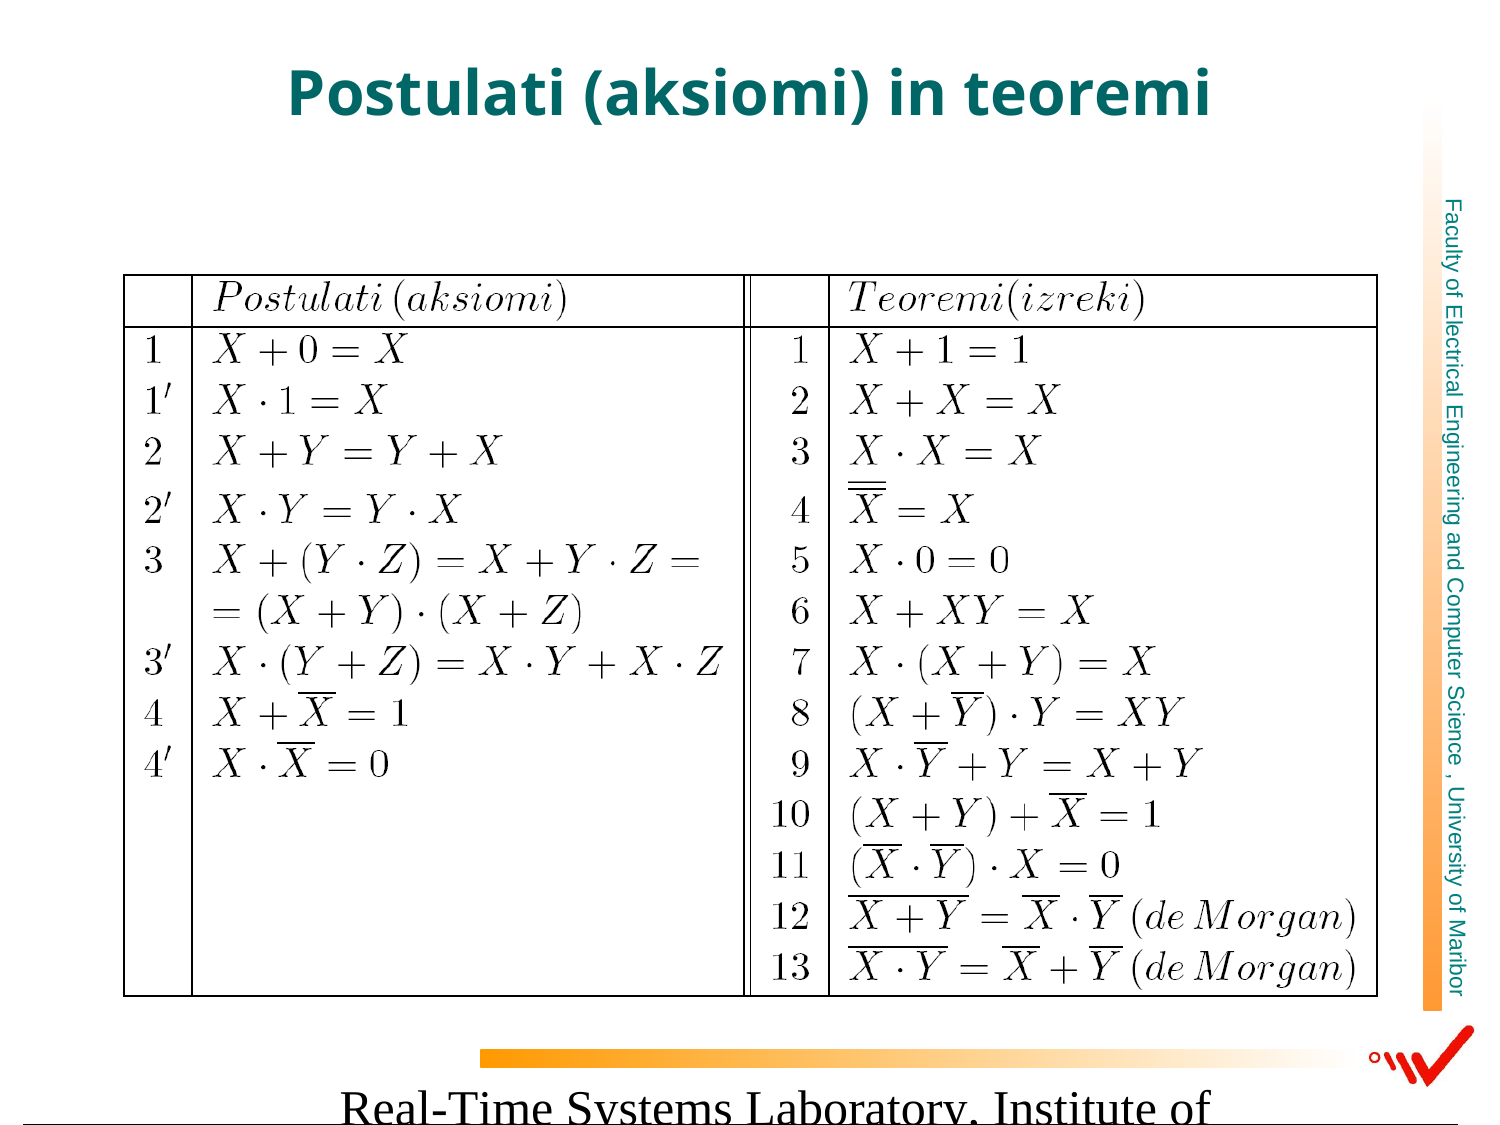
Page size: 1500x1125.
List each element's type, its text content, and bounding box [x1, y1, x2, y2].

picture [116, 262, 1384, 1005]
title Postulati (aksiomi) in teoremi [75, 45, 1426, 233]
